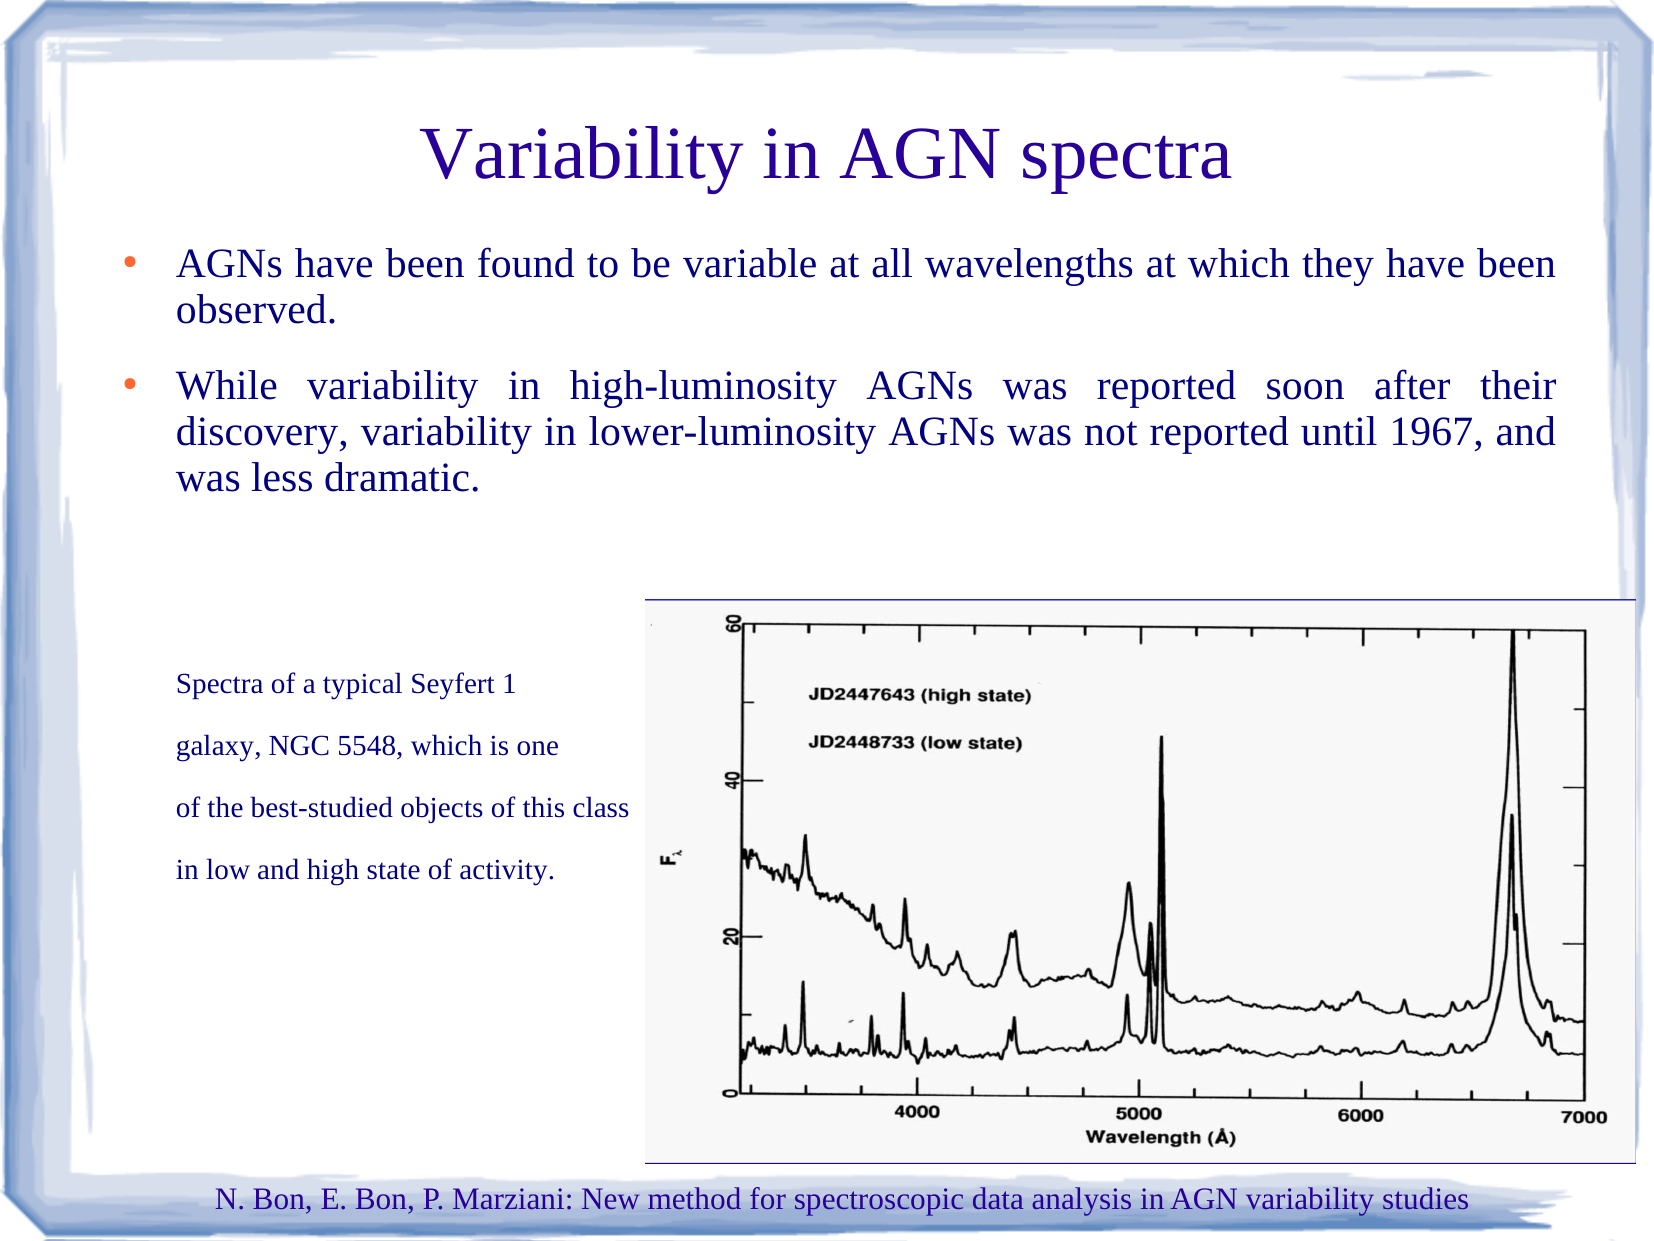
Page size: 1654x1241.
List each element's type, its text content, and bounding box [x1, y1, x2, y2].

picture [0, 0, 1654, 1241]
title Variability in AGN spectra [82, 49, 1571, 257]
list AGNs have been found to be variable at all wavelengths at which they have been observed. While variability in high-luminosity AGNs was reported soon after their discovery, variability in lower-luminosity AGNs was not reported until 1967, and was less dramatic. Spectra of a typical Seyfert 1 galaxy, NGC 5548, which is one of the best-studied objects of this class in low and high state of activity. [105, 240, 1558, 1002]
text_box N. Bon, E. Bon, P. Marziani: New method for spectroscopic data analysis in AGN variability studies [200, 1174, 1486, 1224]
